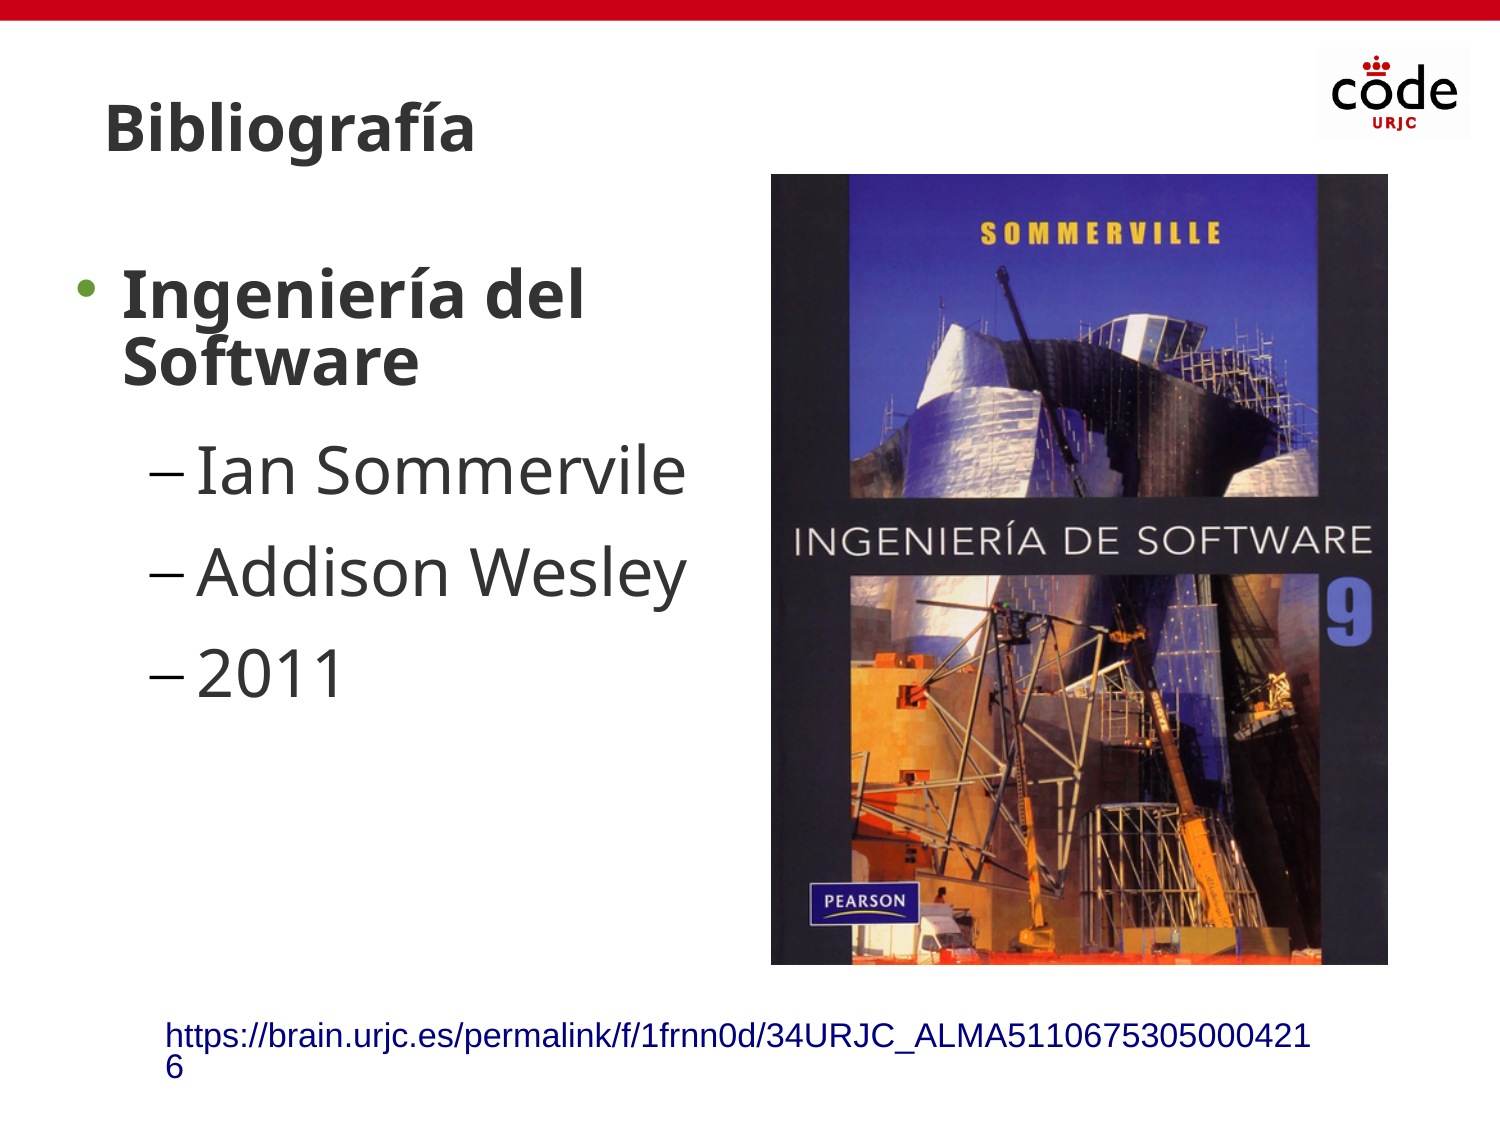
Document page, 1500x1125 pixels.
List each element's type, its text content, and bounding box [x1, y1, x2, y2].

picture [771, 174, 1388, 966]
picture [1317, 47, 1470, 140]
title Bibliografía [68, 0, 1308, 167]
list Ingeniería del Software Ian Sommervile Addison Wesley 2011 [75, 263, 734, 916]
text_box https://brain.urjc.es/permalink/f/1frnn0d/34URJC_ALMA51106753050004216 [150, 1009, 1334, 1101]
